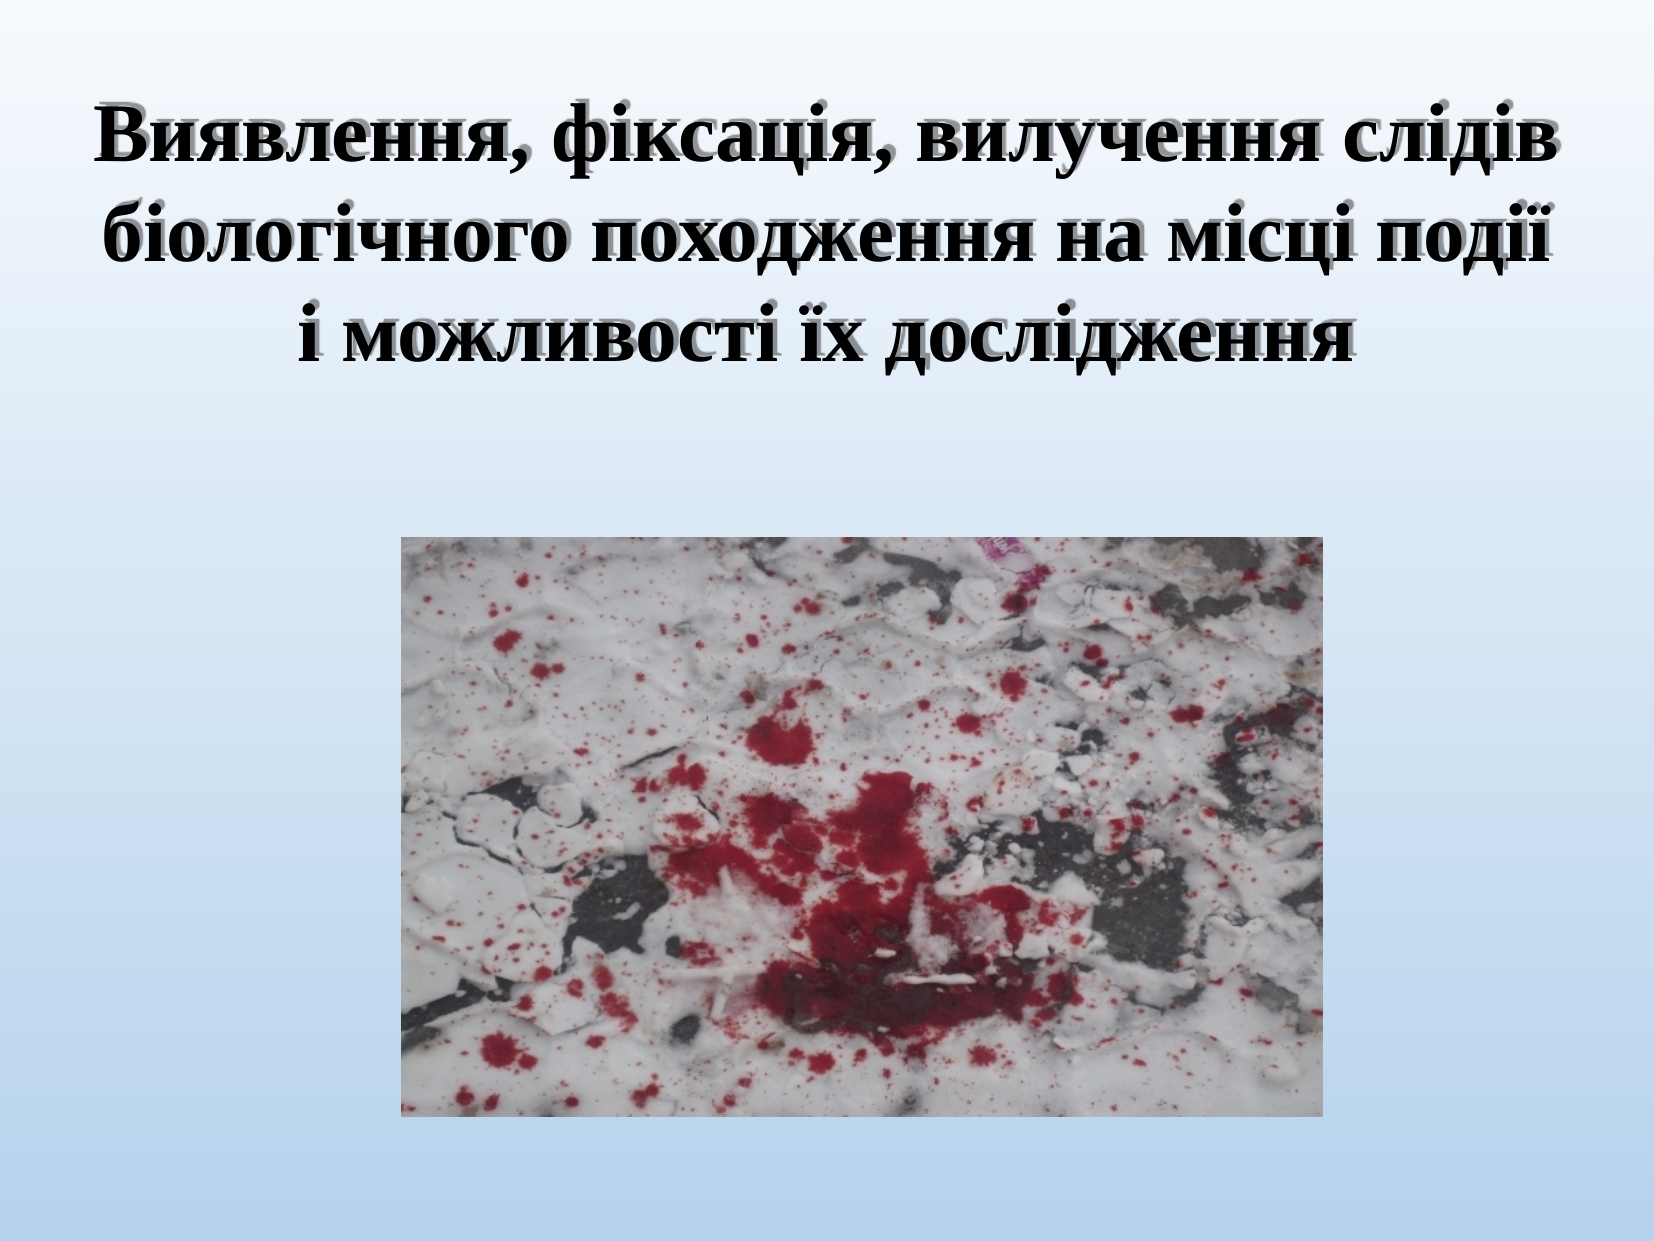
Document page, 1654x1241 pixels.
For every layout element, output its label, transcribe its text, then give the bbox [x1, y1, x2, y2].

title Виявлення, фіксація, вилучення слідів біологічного походження на місці події і можливості їх дослідження [82, 49, 1571, 408]
picture [401, 537, 1323, 1117]
